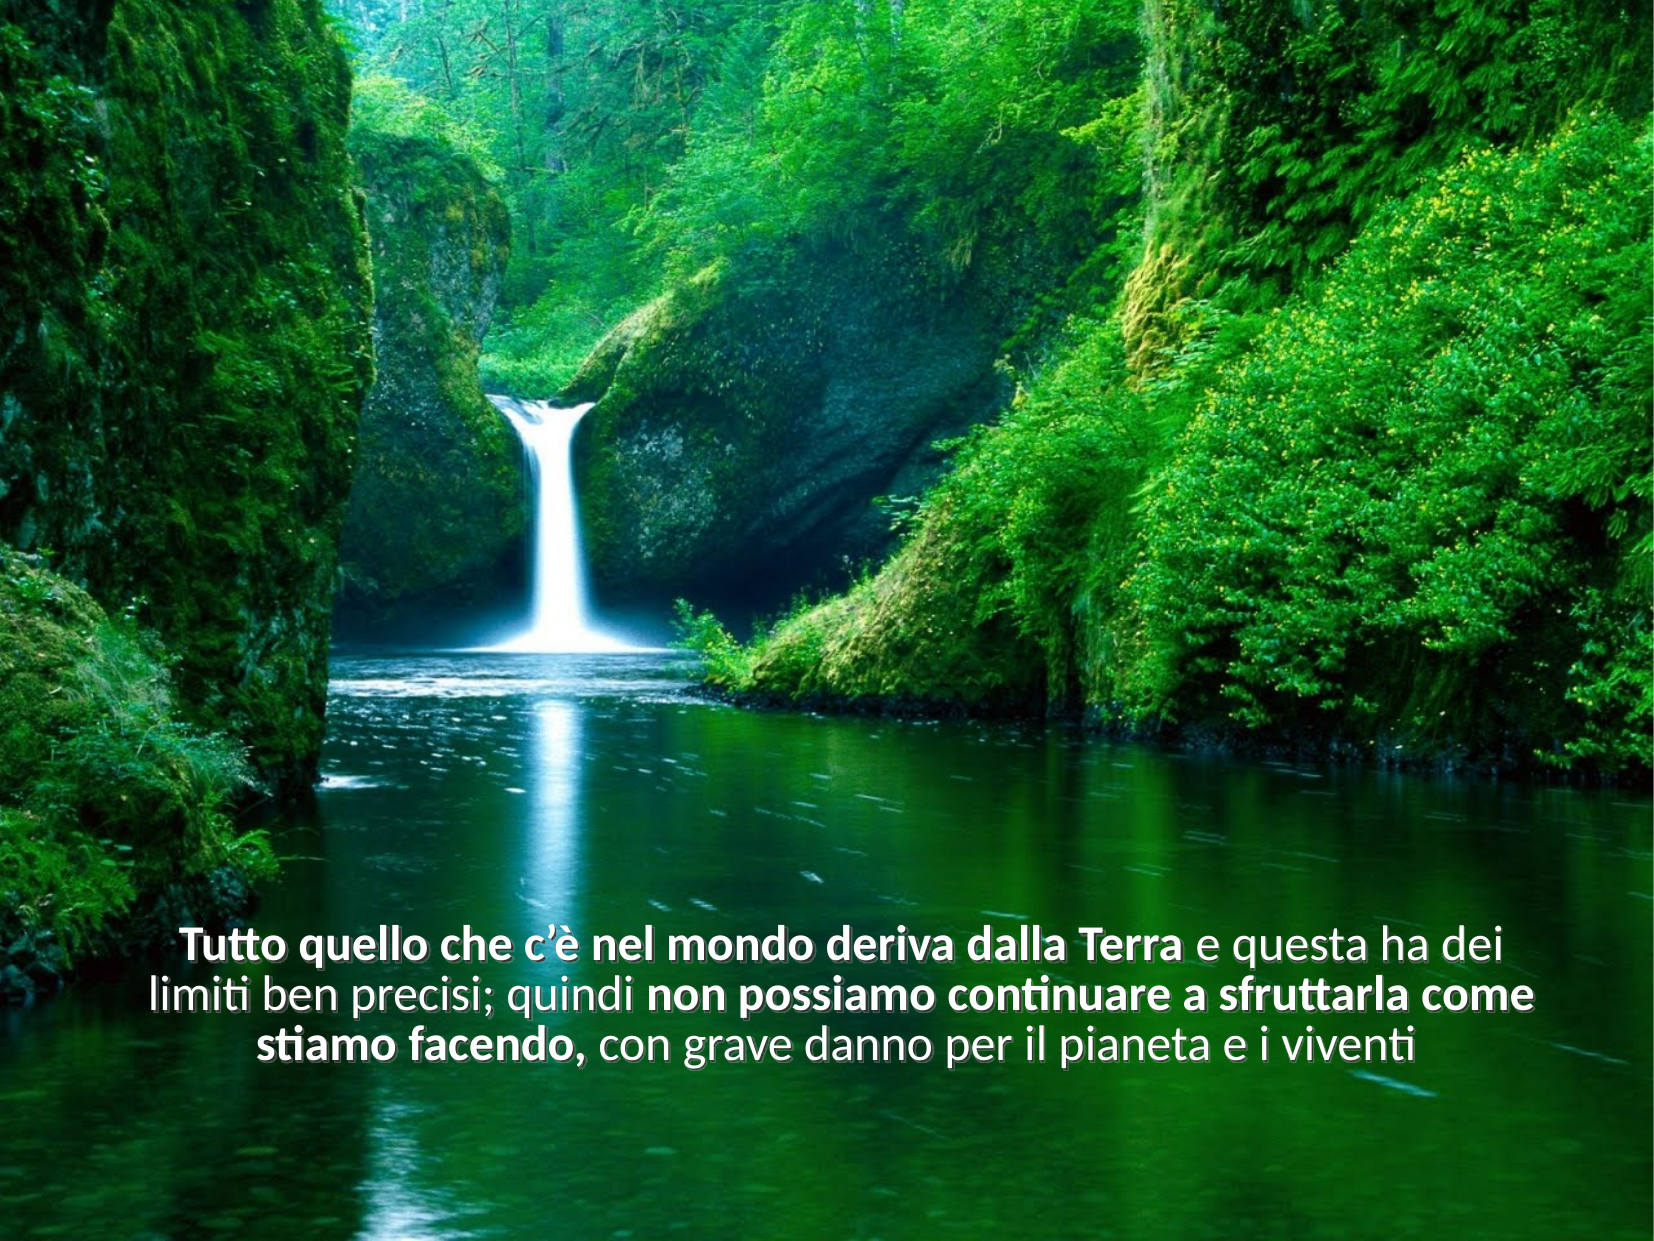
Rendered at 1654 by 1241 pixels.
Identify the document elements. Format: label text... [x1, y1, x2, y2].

picture [0, 0, 1654, 1241]
text_box Tutto quello che c’è nel mondo deriva dalla Terra e questa ha dei limiti ben precisi; quindi non possiamo continuare a sfruttarla come stiamo facendo, con grave danno per il pianeta e i viventi [118, 915, 1565, 1211]
